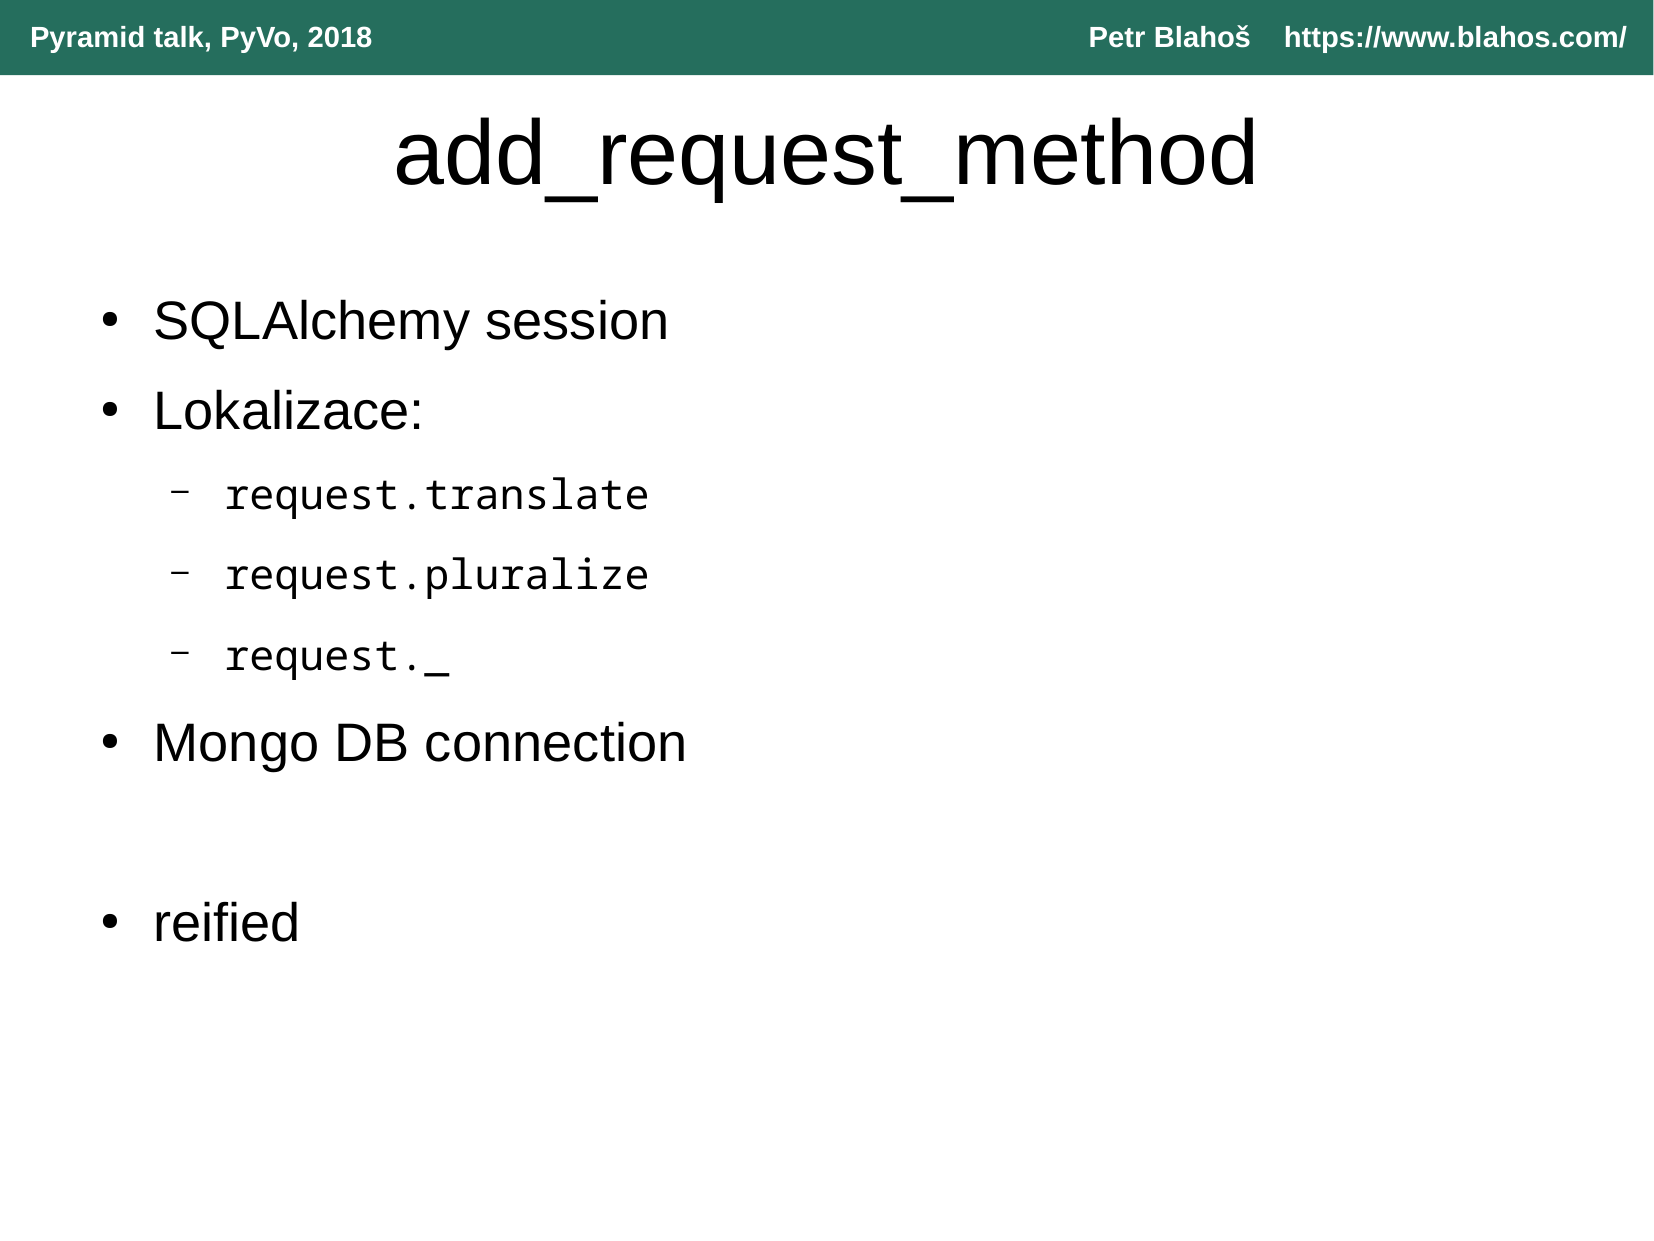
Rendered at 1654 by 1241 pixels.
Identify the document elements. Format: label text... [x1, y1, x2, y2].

list SQLAlchemy session Lokalizace: request.translate request.pluralize request._ Mongo DB connection reified [82, 290, 1571, 1010]
title add_request_method [82, 49, 1571, 257]
